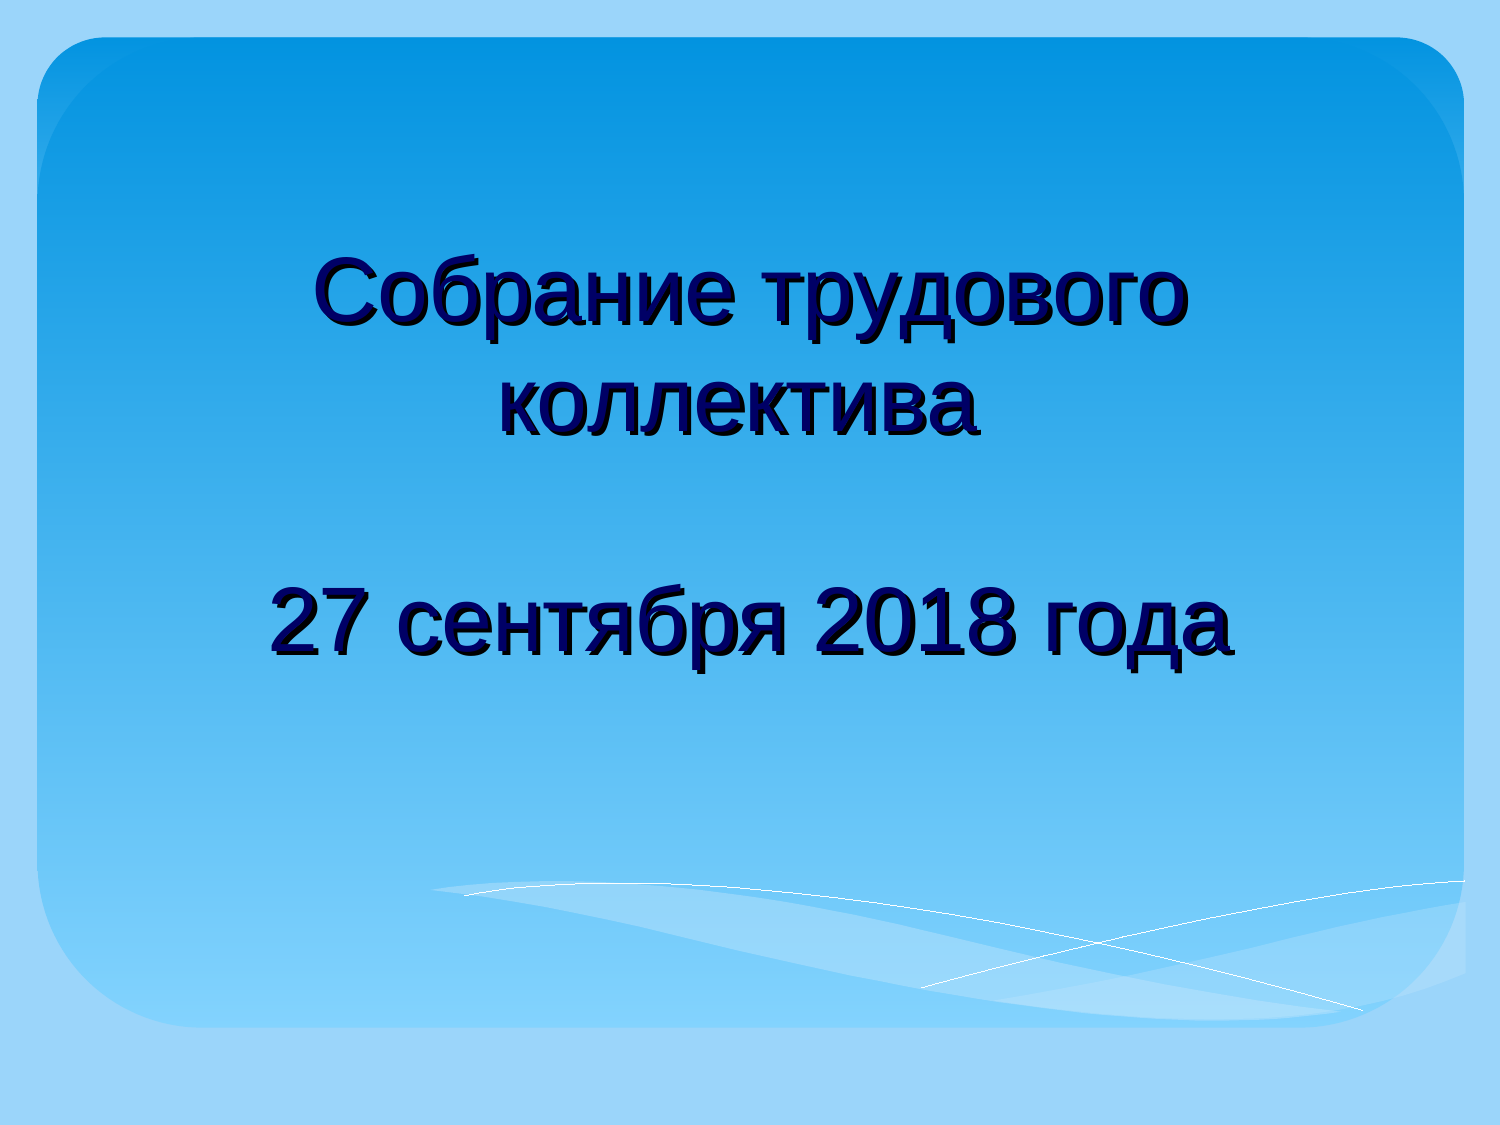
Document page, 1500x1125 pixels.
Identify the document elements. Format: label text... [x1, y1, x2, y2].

title Собрание трудового коллектива 27 сентября 2018 года [112, 262, 1388, 787]
